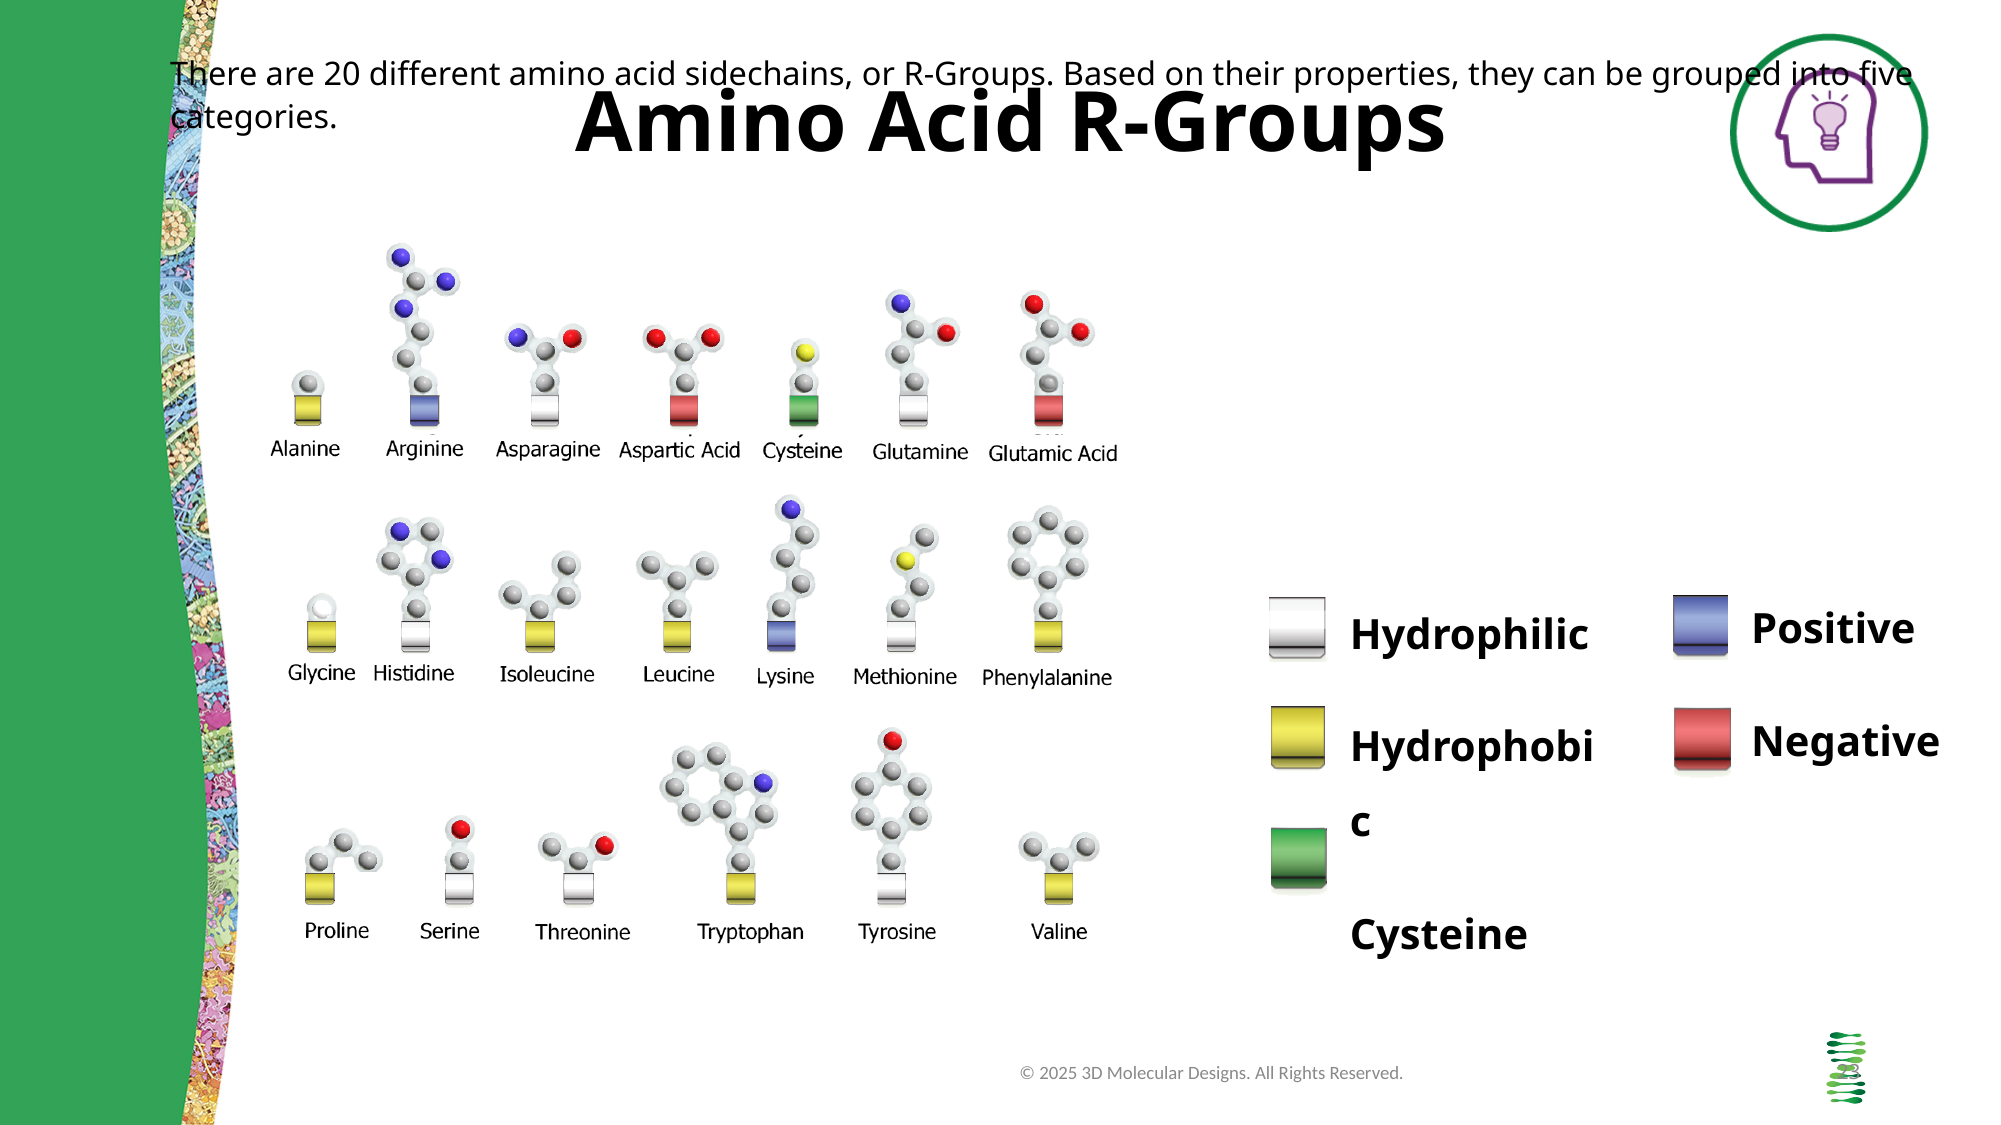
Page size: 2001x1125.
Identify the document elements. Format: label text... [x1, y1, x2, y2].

picture [1271, 707, 1325, 771]
list There are 20 different amino acid sidechains, or R-Groups. Based on their properties, they can be grouped into five categories. [1253, 284, 1903, 841]
slide_number 23 [1821, 1042, 1929, 1103]
picture [1269, 597, 1330, 662]
picture [1673, 707, 1731, 779]
text_box Positive Negative [1735, 569, 2000, 898]
text_box Hydrophilic Hydrophobic Cysteine [1334, 575, 1631, 903]
picture [254, 232, 1136, 944]
picture [1673, 595, 1728, 660]
text_box Amino Acid R-Groups [260, 71, 1763, 197]
picture [1271, 827, 1327, 897]
